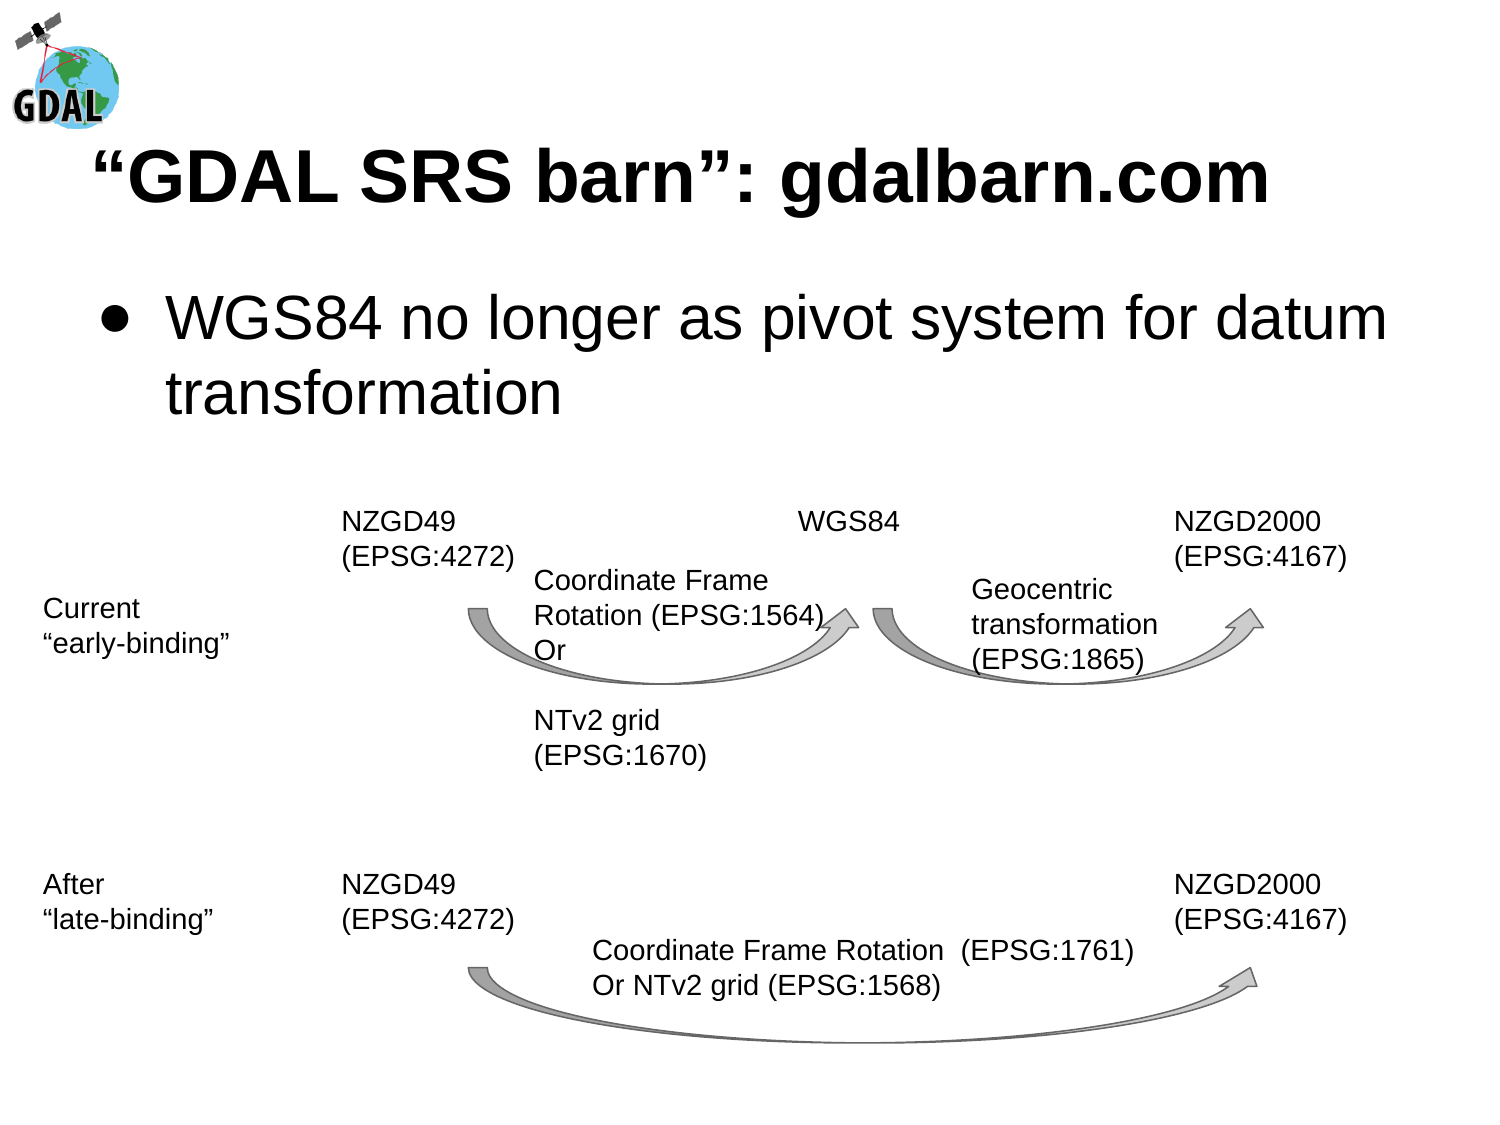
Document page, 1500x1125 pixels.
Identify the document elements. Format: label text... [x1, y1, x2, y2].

text_box NZGD2000 (EPSG:4167) [1158, 487, 1370, 585]
text_box Coordinate Frame Rotation (EPSG:1761) Or NTv2 grid (EPSG:1568) [577, 916, 1212, 1013]
text_box NZGD2000 (EPSG:4167) [1158, 850, 1370, 947]
text_box NZGD49 (EPSG:4272) [326, 487, 537, 585]
list WGS84 no longer as pivot system for datum transformation [75, 262, 1425, 1078]
text_box Geocentric transformation (EPSG:1865) [956, 555, 1229, 652]
text_box [468, 608, 859, 685]
text_box NZGD49 (EPSG:4272) [326, 850, 537, 947]
text_box [1229, 608, 1264, 651]
title “GDAL SRS barn”: gdalbarn.com [75, 45, 1425, 233]
picture [12, 12, 119, 129]
text_box Coordinate Frame Rotation (EPSG:1564) Or NTv2 grid (EPSG:1670) [518, 546, 857, 644]
text_box After “late-binding” [27, 850, 290, 967]
text_box [1212, 967, 1257, 1004]
text_box [873, 608, 1227, 685]
text_box WGS84 [782, 487, 945, 585]
text_box Current “early-binding” [27, 574, 290, 691]
text_box [468, 967, 1182, 1043]
